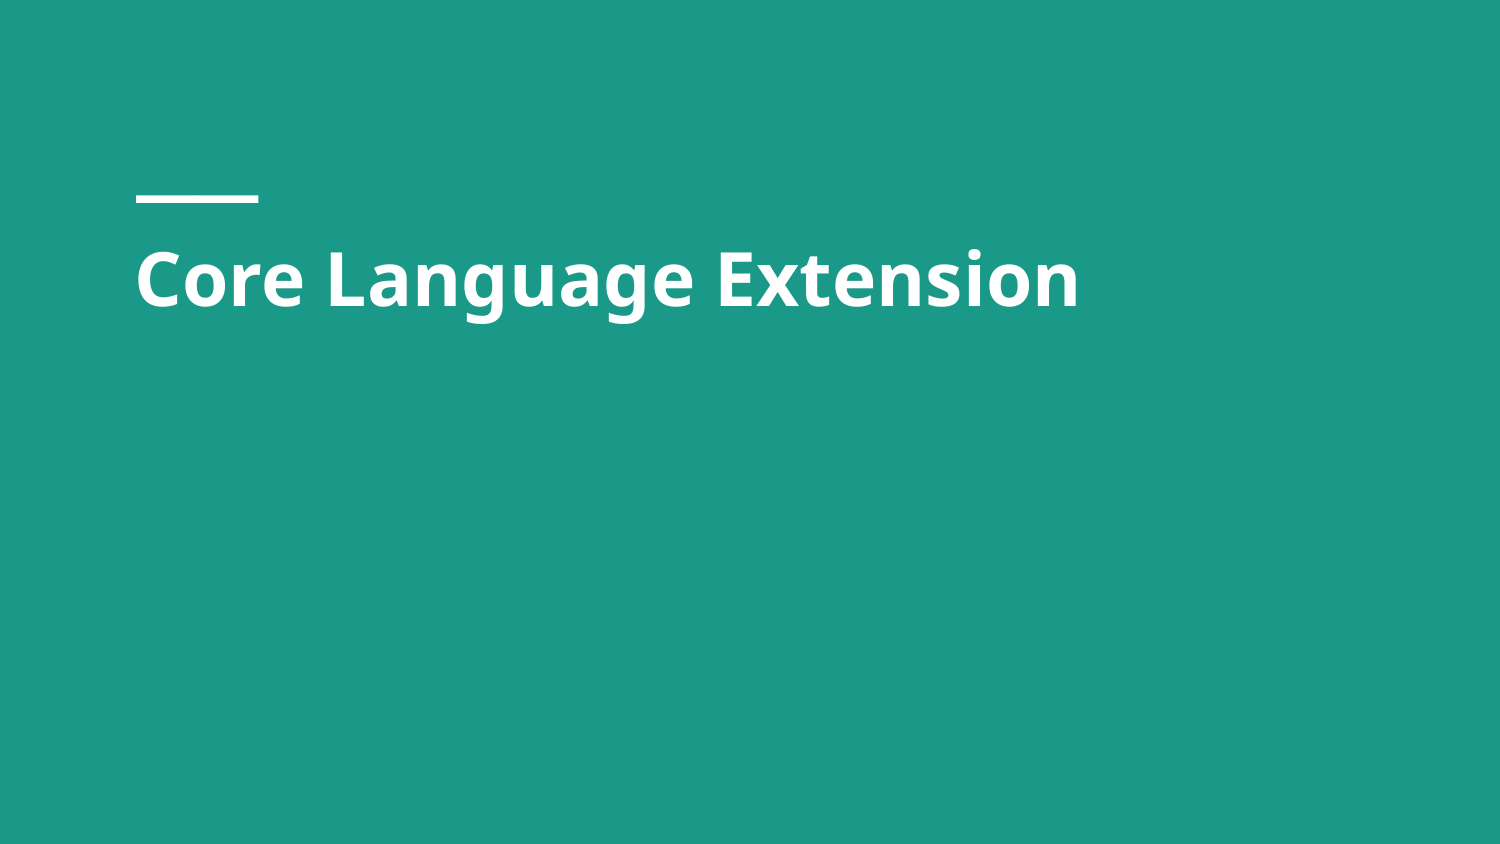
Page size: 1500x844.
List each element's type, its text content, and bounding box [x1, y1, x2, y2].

title Core Language Extension [119, 216, 1381, 466]
